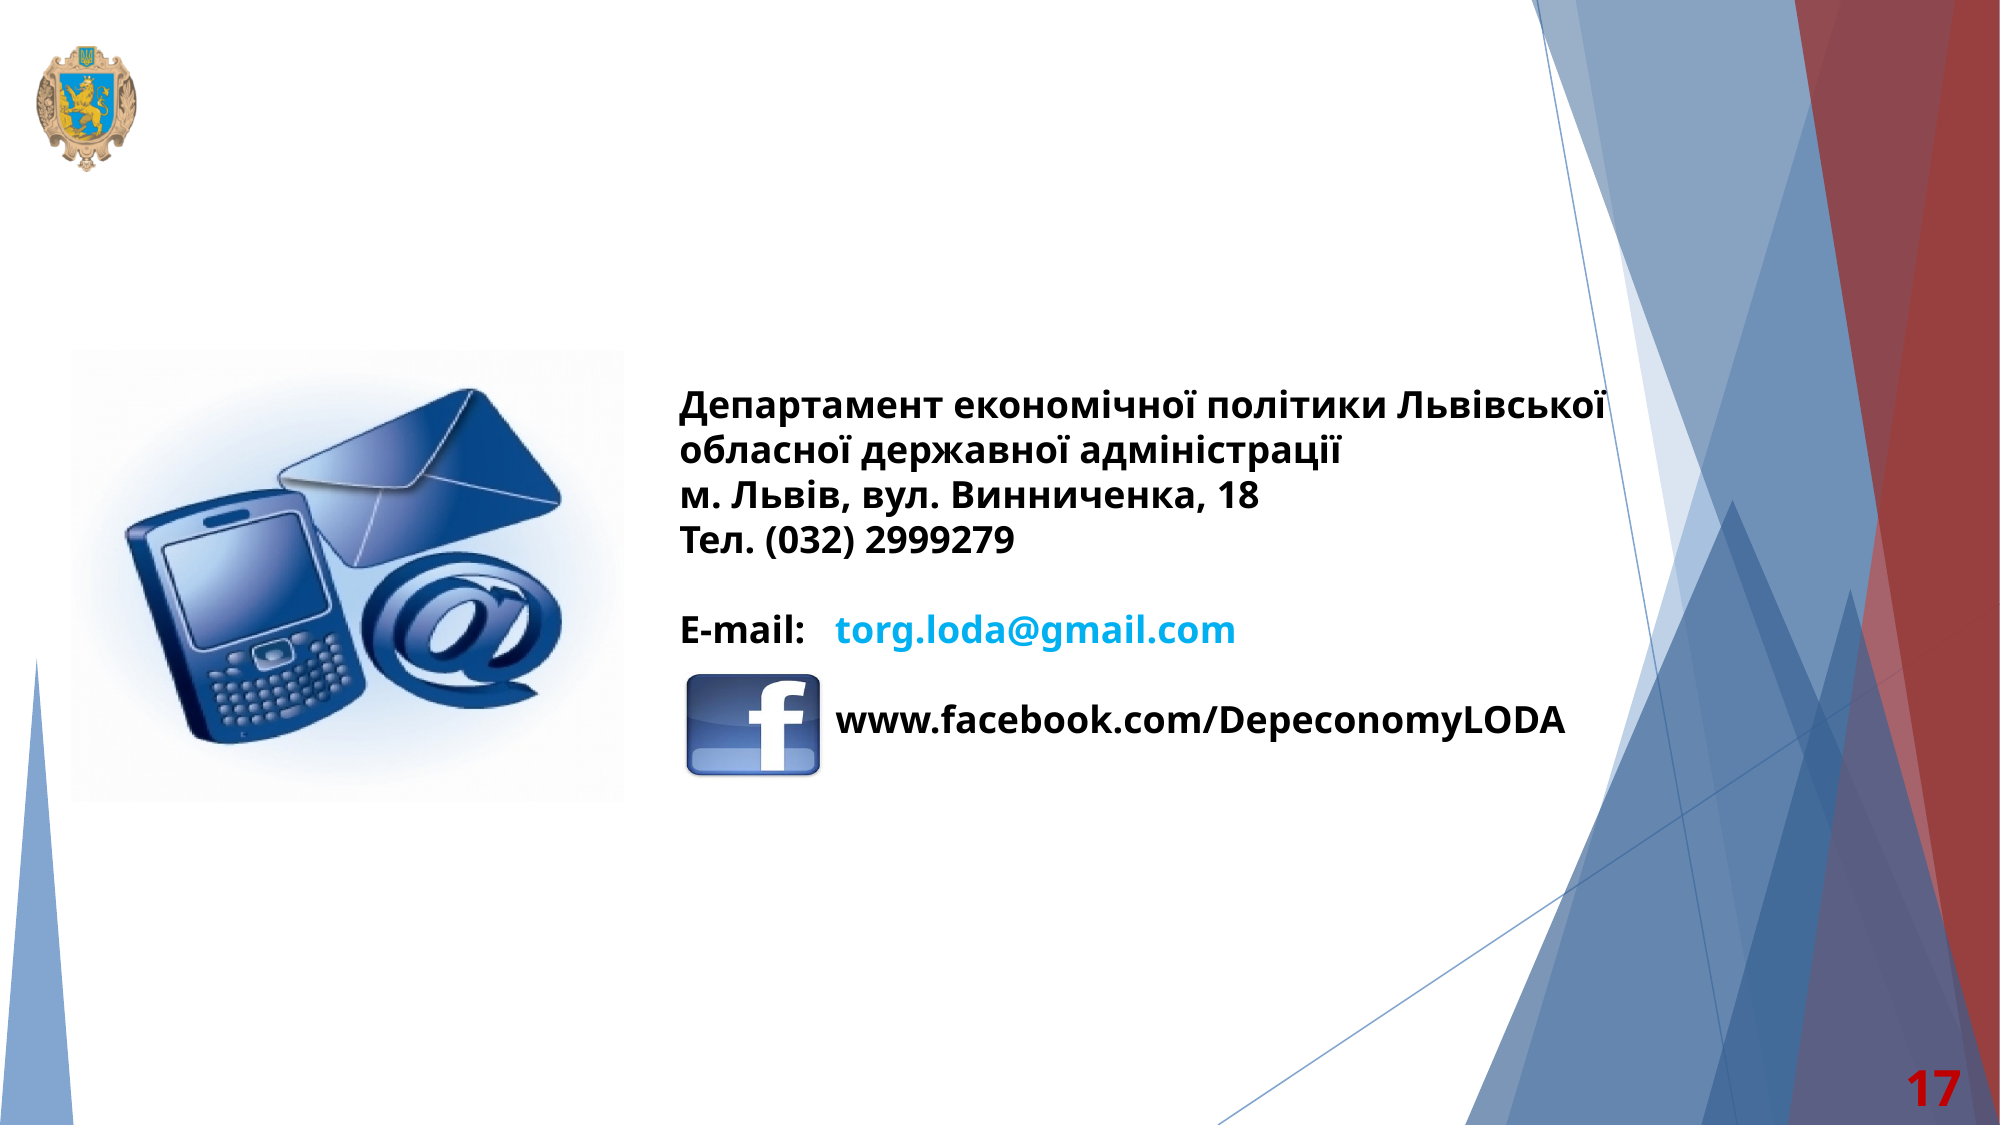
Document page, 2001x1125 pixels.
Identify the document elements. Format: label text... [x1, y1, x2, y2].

picture [36, 46, 137, 172]
text_box Департамент економічної політики Львівської обласної державної адміністрації м. Львів, вул. Винниченка, 18 Тел. (032) 2999279 E-mail: torg.loda@gmail.com www.facebook.com/DepeconomyLODA [664, 373, 1726, 749]
picture [682, 672, 824, 780]
text_box 17 [1890, 1049, 1986, 1125]
picture [71, 350, 624, 802]
